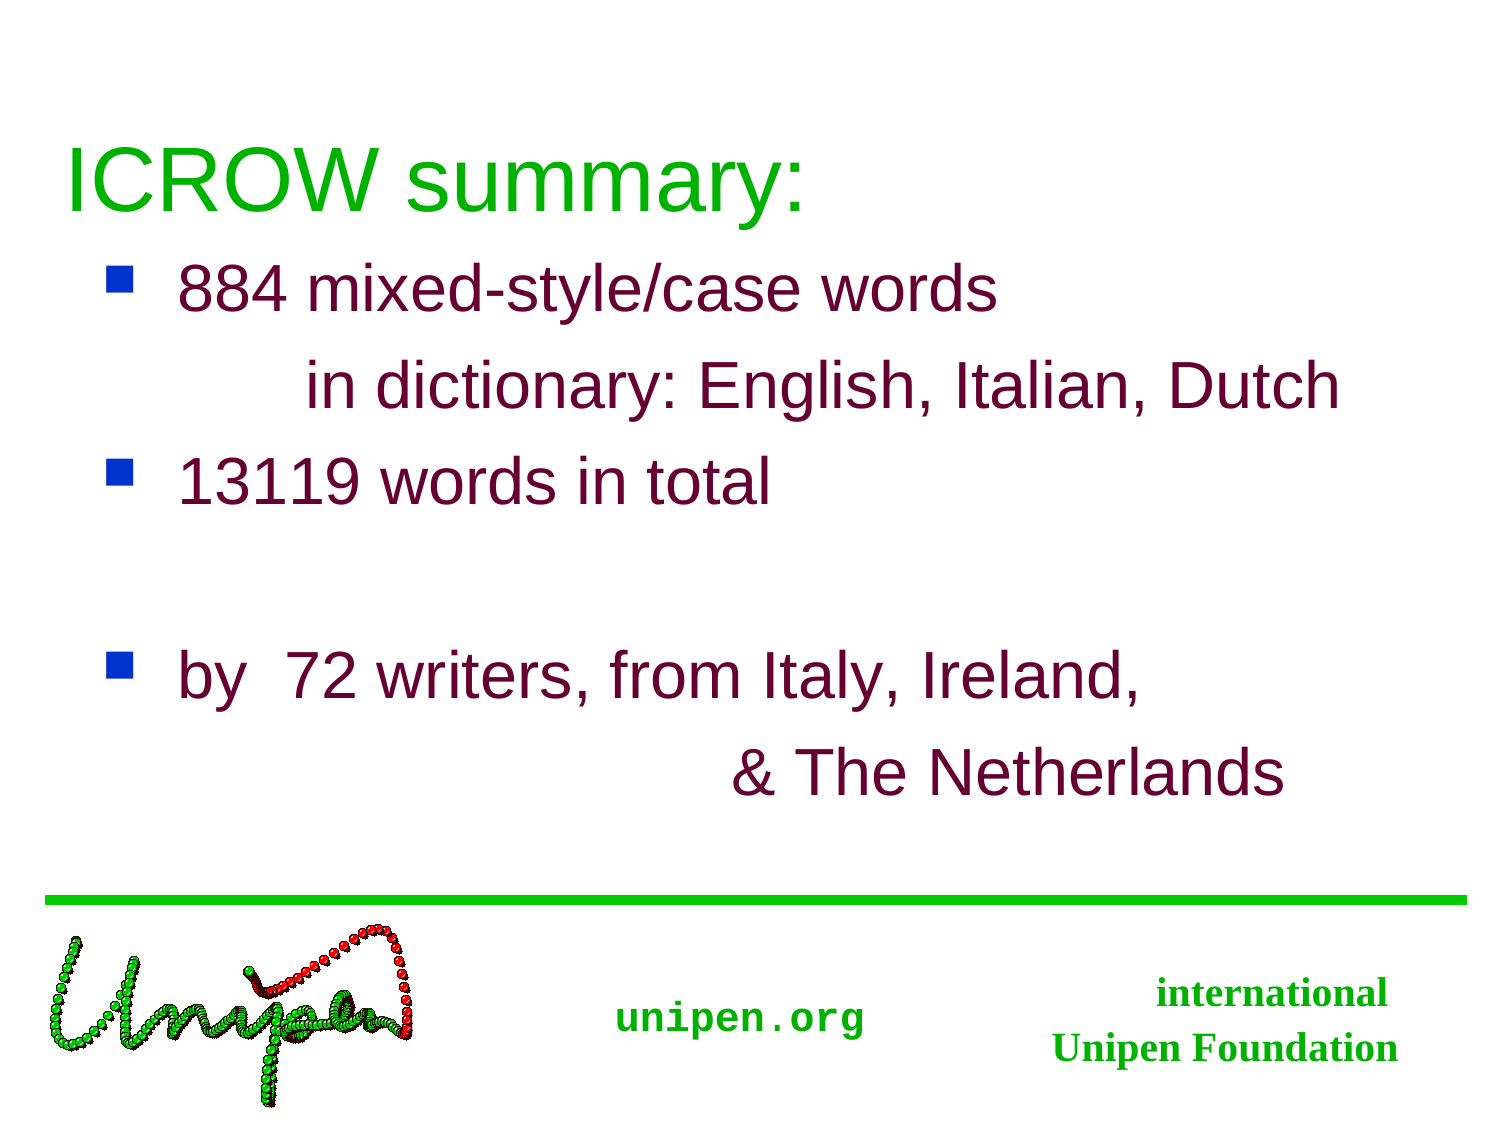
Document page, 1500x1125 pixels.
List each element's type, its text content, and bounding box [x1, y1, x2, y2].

picture [50, 924, 413, 1108]
title ICROW summary: [49, 112, 1467, 238]
list 884 mixed-style/case words in dictionary: English, Italian, Dutch 13119 words in total by 72 writers, from Italy, Ireland, & The Netherlands [87, 237, 1402, 913]
